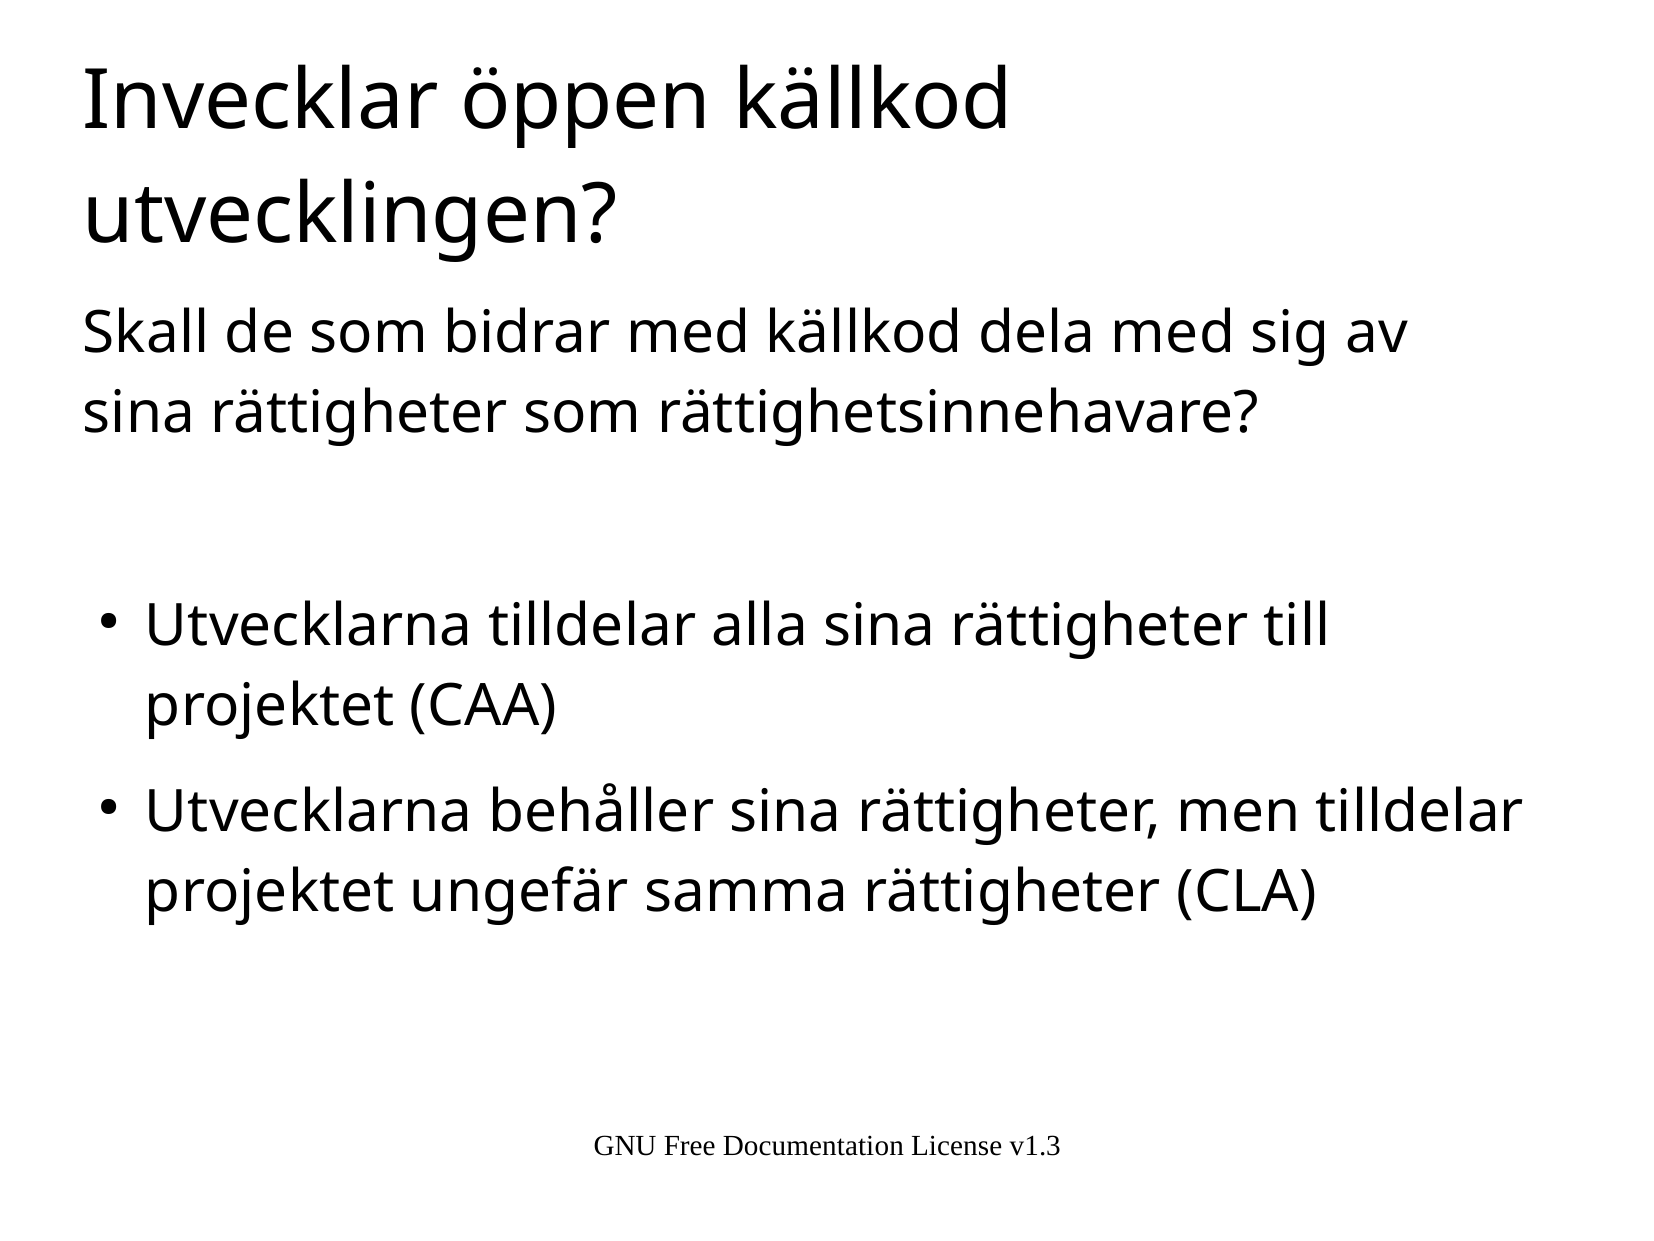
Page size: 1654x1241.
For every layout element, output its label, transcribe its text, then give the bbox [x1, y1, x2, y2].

list Skall de som bidrar med källkod dela med sig av sina rättigheter som rättighetsinnehavare? Utvecklarna tilldelar alla sina rättigheter till projektet (CAA) Utvecklarna behåller sina rättigheter, men tilldelar projektet ungefär samma rättigheter (CLA) [82, 290, 1538, 1010]
title Invecklar öppen källkod utvecklingen? [82, 49, 1571, 257]
